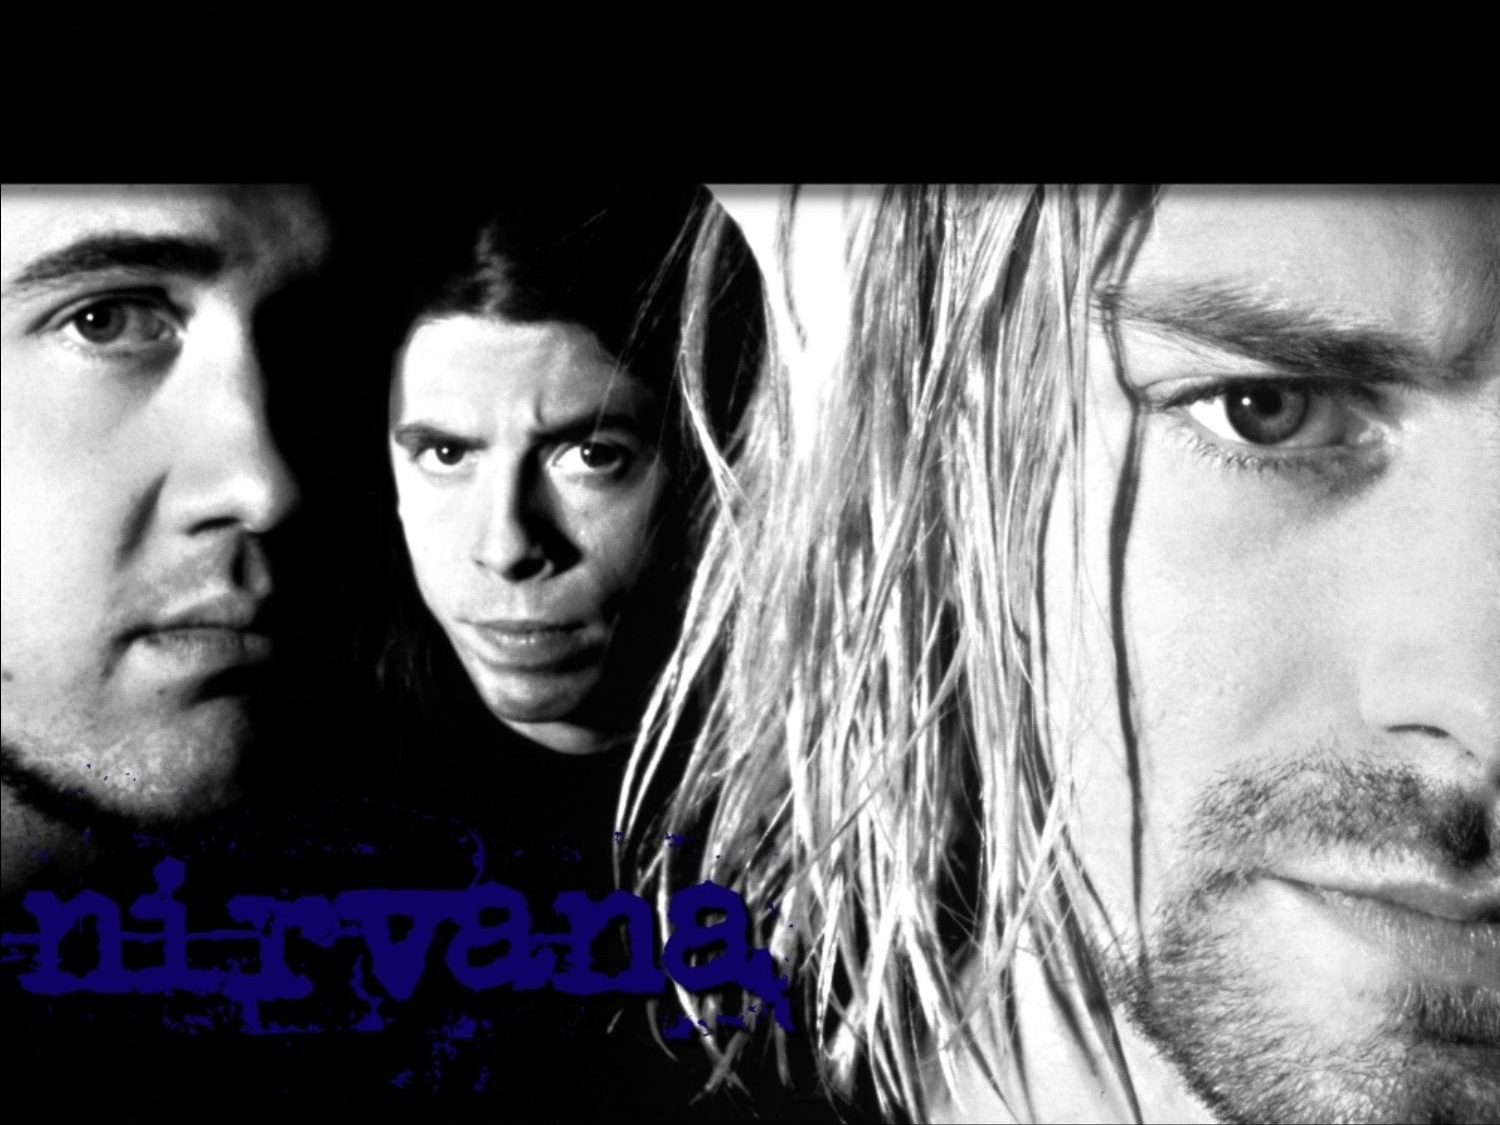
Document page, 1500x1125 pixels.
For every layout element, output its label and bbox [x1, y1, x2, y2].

picture [0, 0, 1500, 1125]
subtitle [246, 0, 1297, 288]
